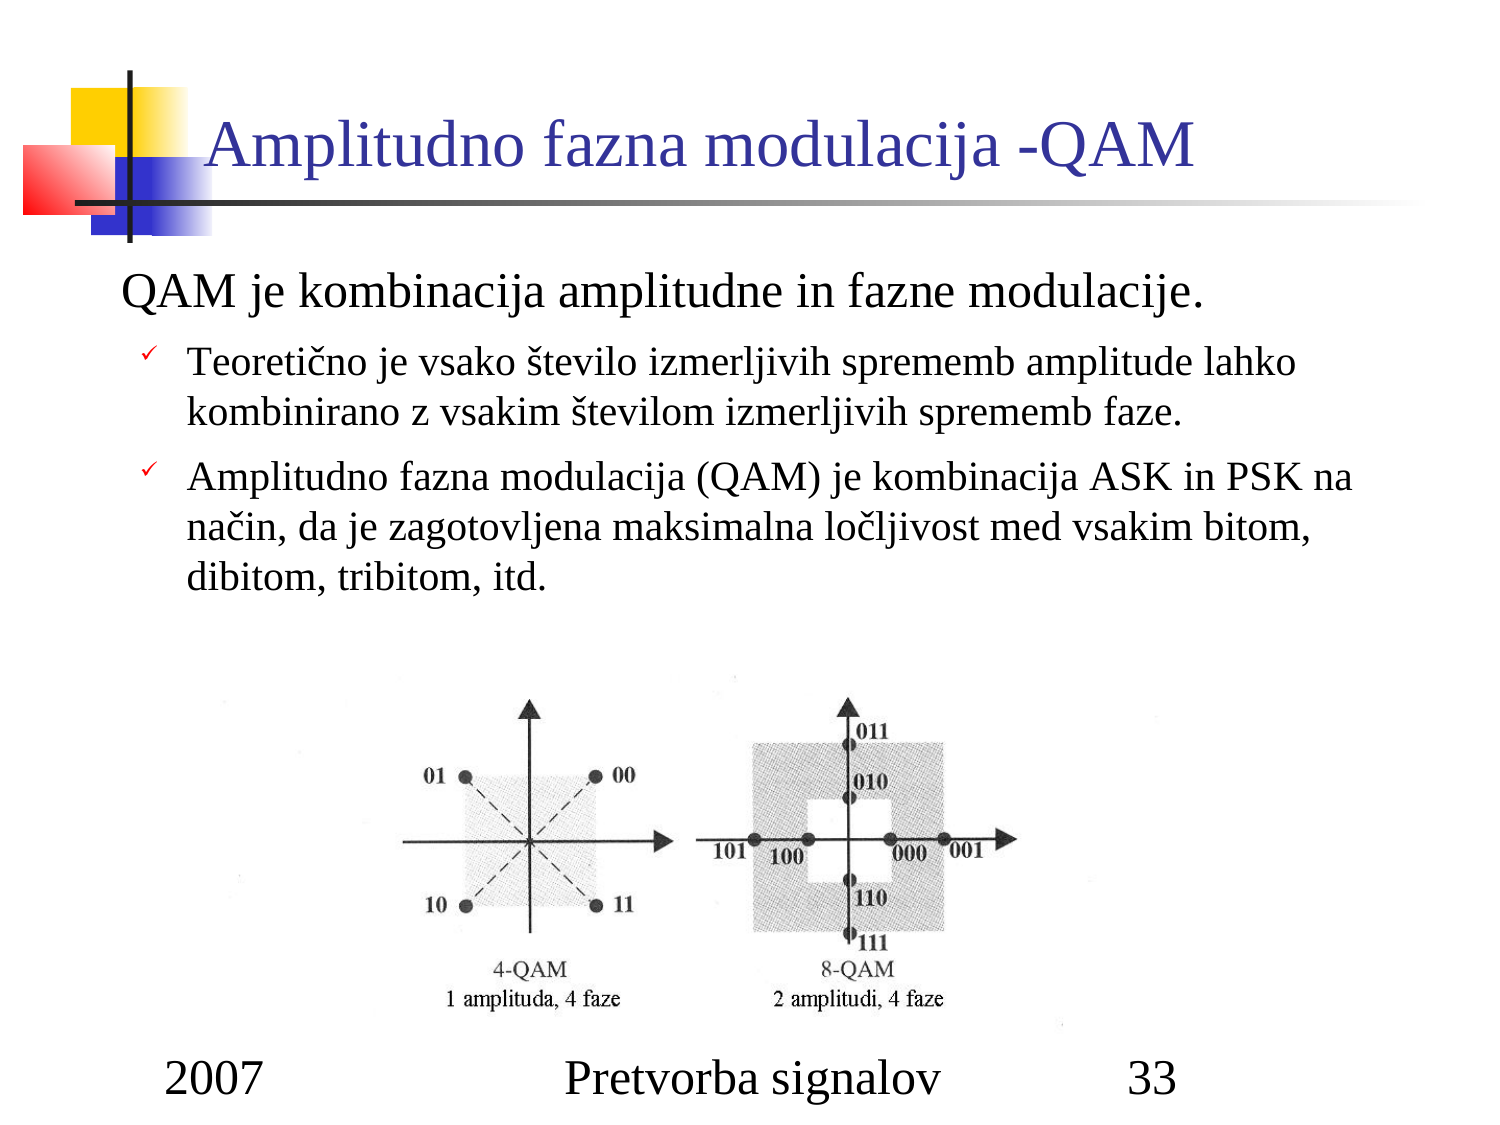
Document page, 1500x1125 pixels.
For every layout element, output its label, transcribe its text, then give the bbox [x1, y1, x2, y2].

list QAM je kombinacija amplitudne in fazne modulacije. Teoretično je vsako število izmerljivih sprememb amplitude lahko kombinirano z vsakim številom izmerljivih sprememb faze. Amplitudno fazna modulacija (QAM) je kombinacija ASK in PSK na način, da je zagotovljena maksimalna ločljivost med vsakim bitom, dibitom, tribitom, itd. [50, 249, 1469, 626]
title Amplitudno fazna modulacija -QAM [188, 92, 1468, 188]
picture [212, 674, 1160, 1044]
